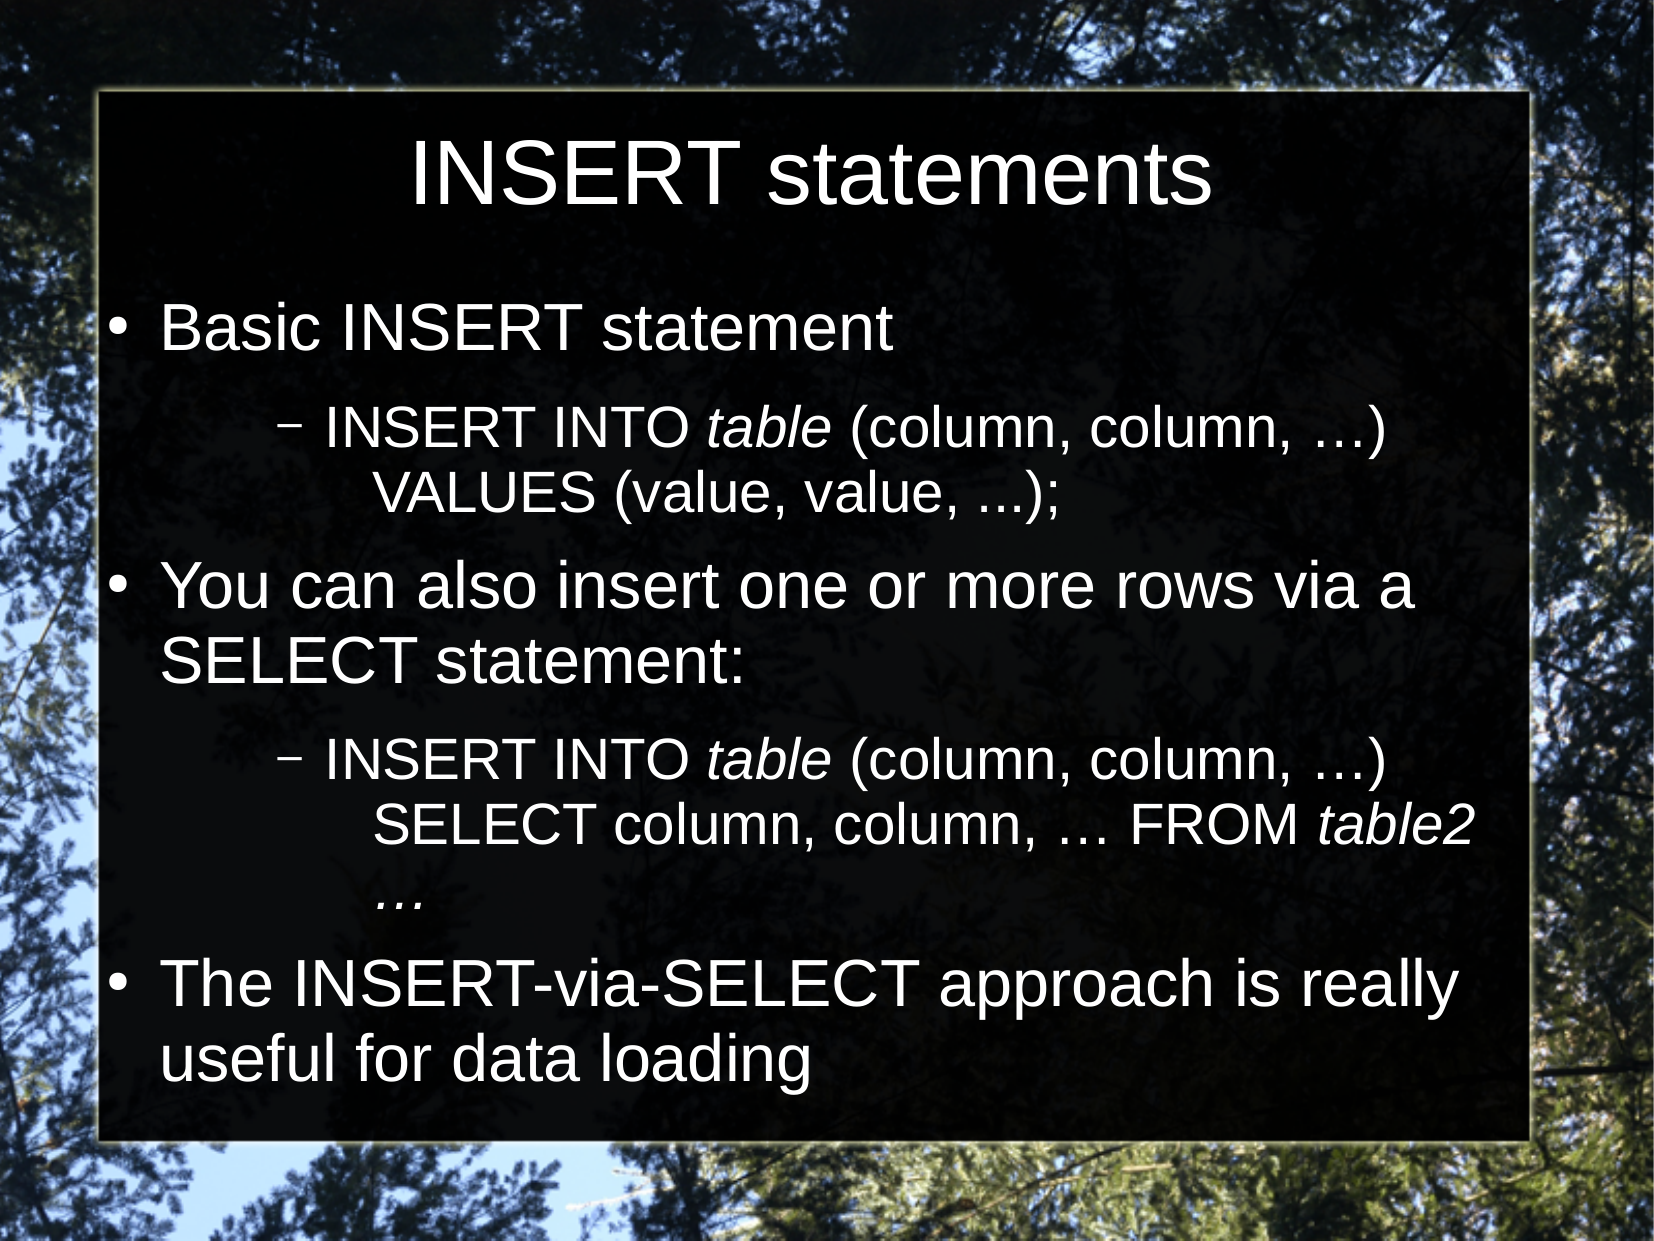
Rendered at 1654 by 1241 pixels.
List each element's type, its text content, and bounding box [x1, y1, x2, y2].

picture [0, 0, 1654, 1241]
list Basic INSERT statement INSERT INTO table (column, column, …) VALUES (value, value, ...); You can also insert one or more rows via a SELECT statement: INSERT INTO table (column, column, …) SELECT column, column, … FROM table2 … The INSERT-via-SELECT approach is really useful for data loading [88, 290, 1536, 1096]
title INSERT statements [88, 95, 1536, 250]
